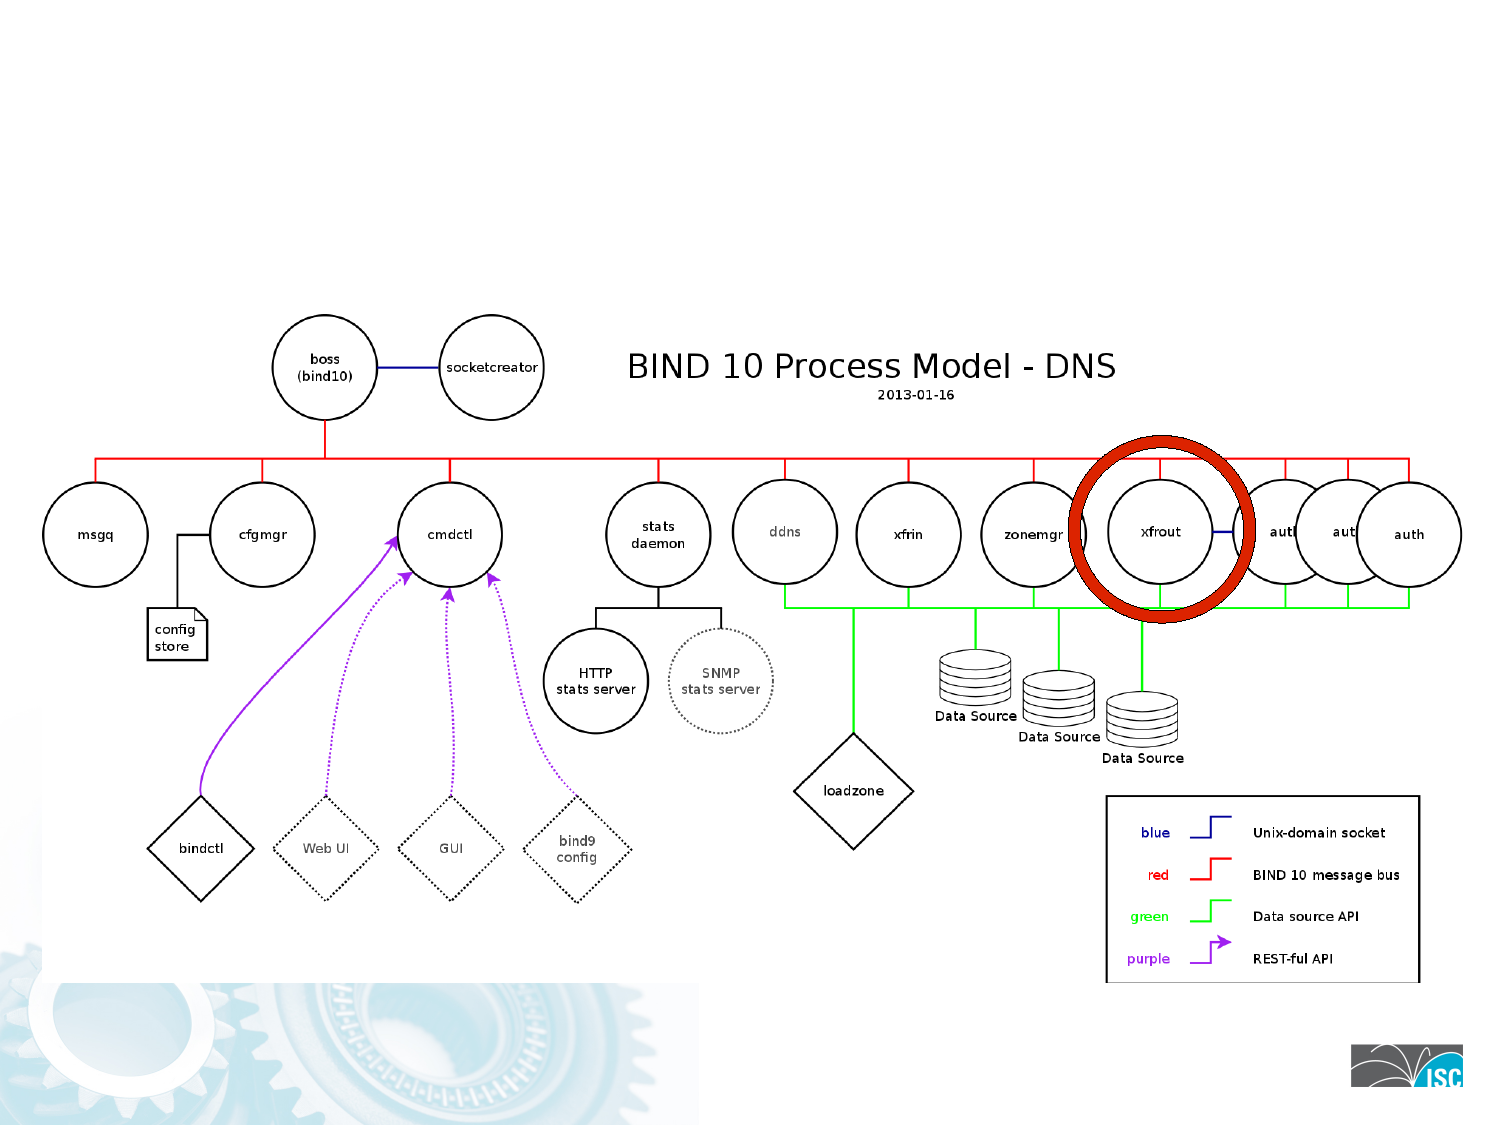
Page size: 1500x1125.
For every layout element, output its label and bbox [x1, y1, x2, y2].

text_box [1068, 435, 1256, 624]
picture [0, 0, 1500, 1125]
